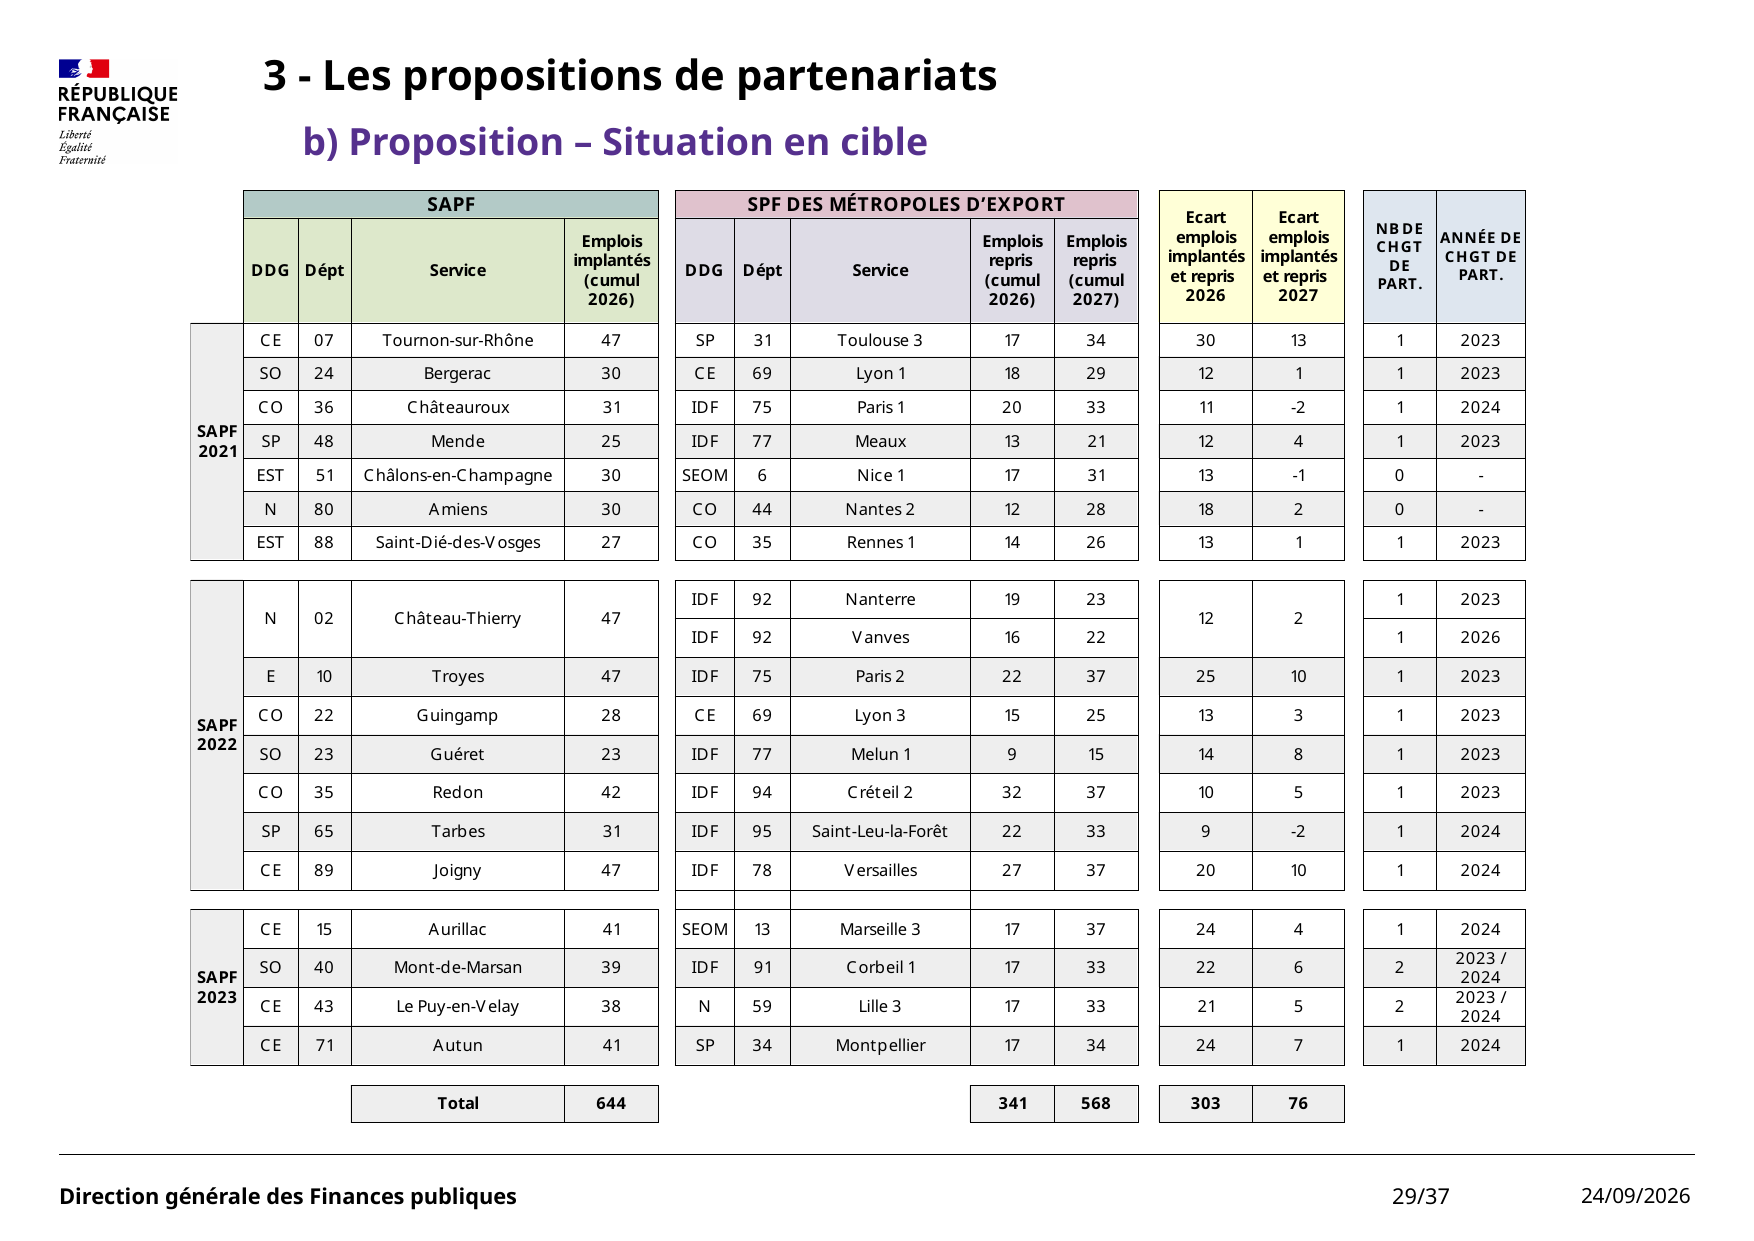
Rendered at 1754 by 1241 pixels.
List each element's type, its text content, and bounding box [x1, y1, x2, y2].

picture [190, 190, 1528, 1125]
text_box 3 - Les propositions de partenariats [213, 37, 1689, 104]
text_box b) Proposition – Situation en cible [287, 108, 1428, 179]
picture [59, 59, 178, 164]
